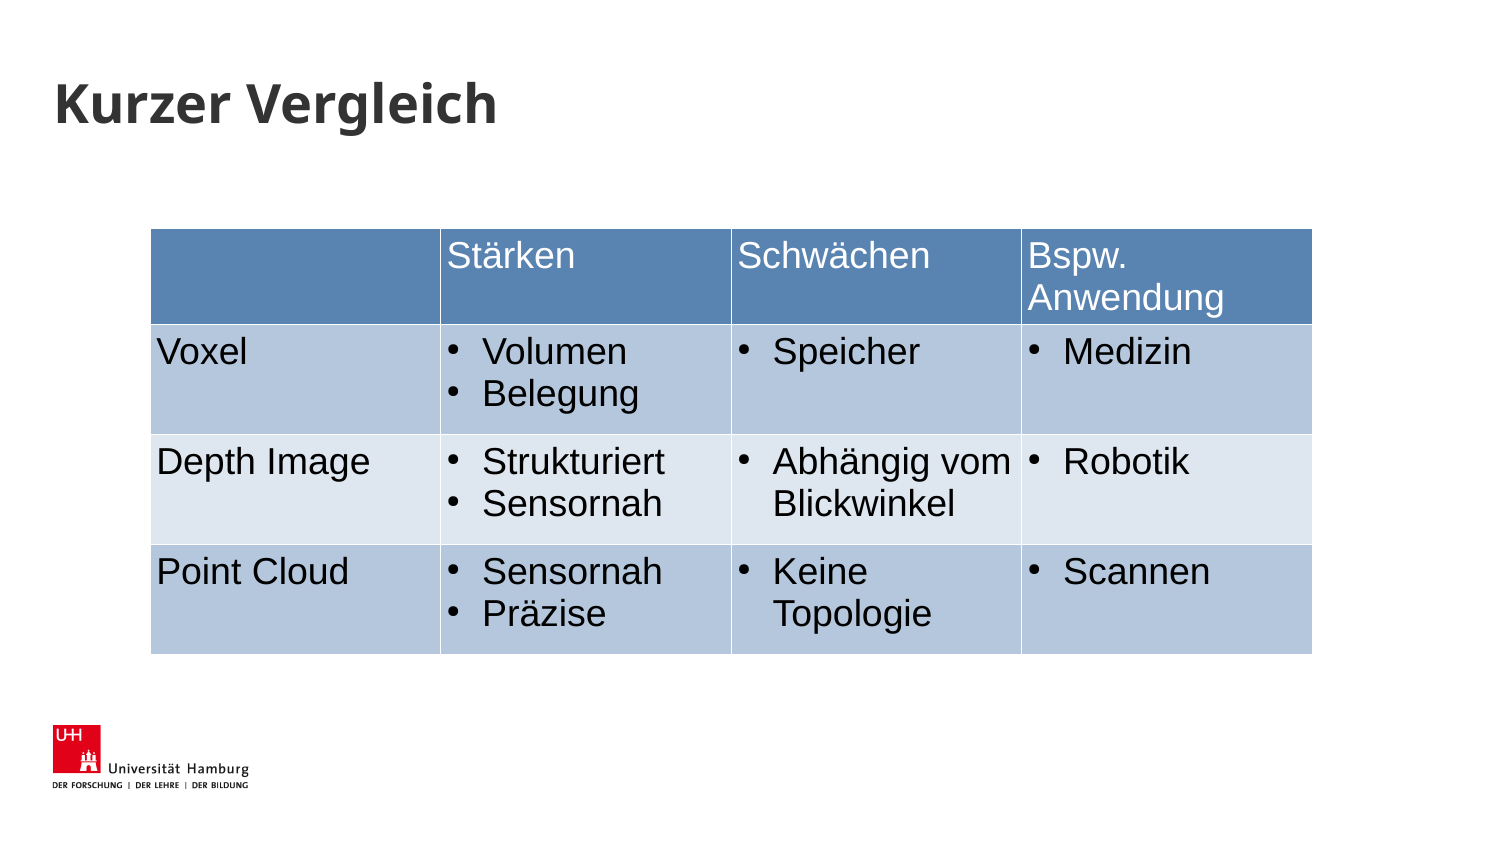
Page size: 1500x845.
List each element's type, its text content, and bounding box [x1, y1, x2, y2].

table_header Stärken [441, 229, 731, 324]
table_cell Voxel [151, 325, 440, 434]
picture [5, 677, 296, 813]
table_cell Sensornah Präzise [441, 545, 731, 654]
table_header Bspw. Anwendung [1022, 229, 1312, 324]
table_cell Abhängig vom Blickwinkel [732, 435, 1021, 544]
table_header [151, 229, 440, 324]
table_header Schwächen [732, 229, 1021, 324]
table_cell Keine Topologie [732, 545, 1021, 654]
table_cell Robotik [1022, 435, 1312, 544]
table_cell Medizin [1022, 325, 1312, 434]
table_cell Point Cloud [151, 545, 440, 654]
table_cell Strukturiert Sensornah [441, 435, 731, 544]
table_cell Volumen Belegung [441, 325, 731, 434]
title Kurzer Vergleich [53, 55, 869, 151]
table_cell Scannen [1022, 545, 1312, 654]
table_cell Speicher [732, 325, 1021, 434]
table_cell Depth Image [151, 435, 440, 544]
